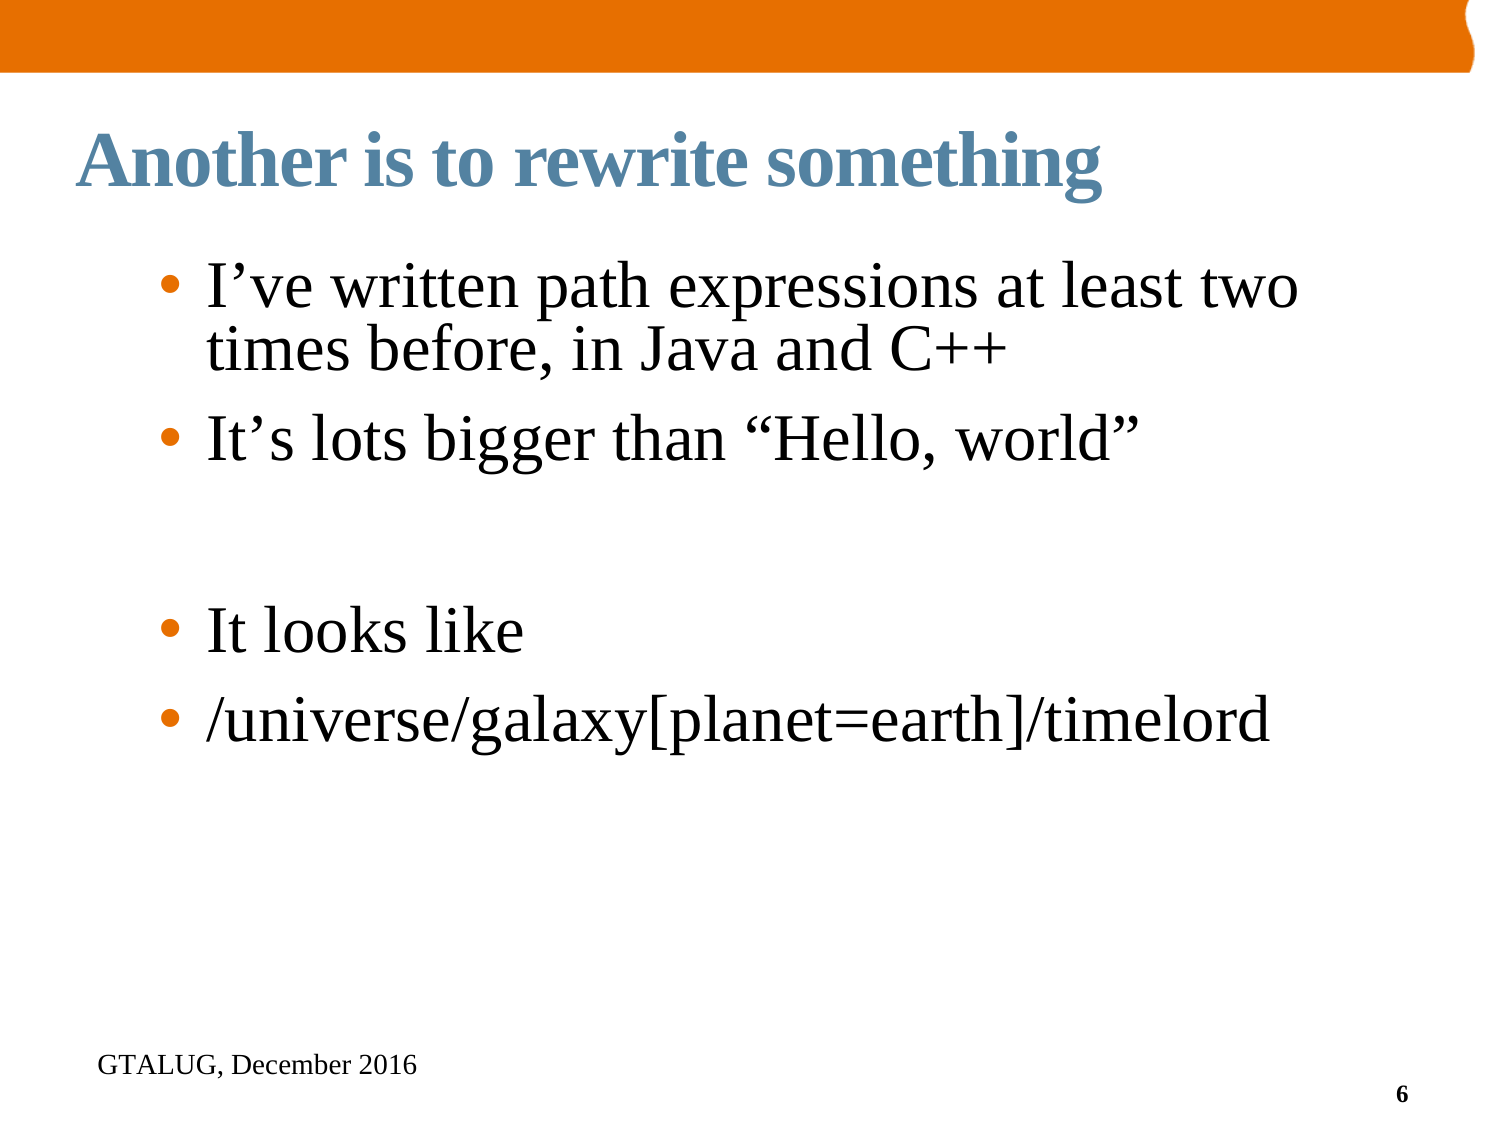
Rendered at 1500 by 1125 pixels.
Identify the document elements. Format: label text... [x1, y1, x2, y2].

title Another is to rewrite something [75, 122, 1438, 228]
picture [0, 0, 1500, 75]
list I’ve written path expressions at least two times before, in Java and C++ It’s lots bigger than “Hello, world” It looks like /universe/galaxy[planet=earth]/timelord [64, 257, 1402, 1017]
